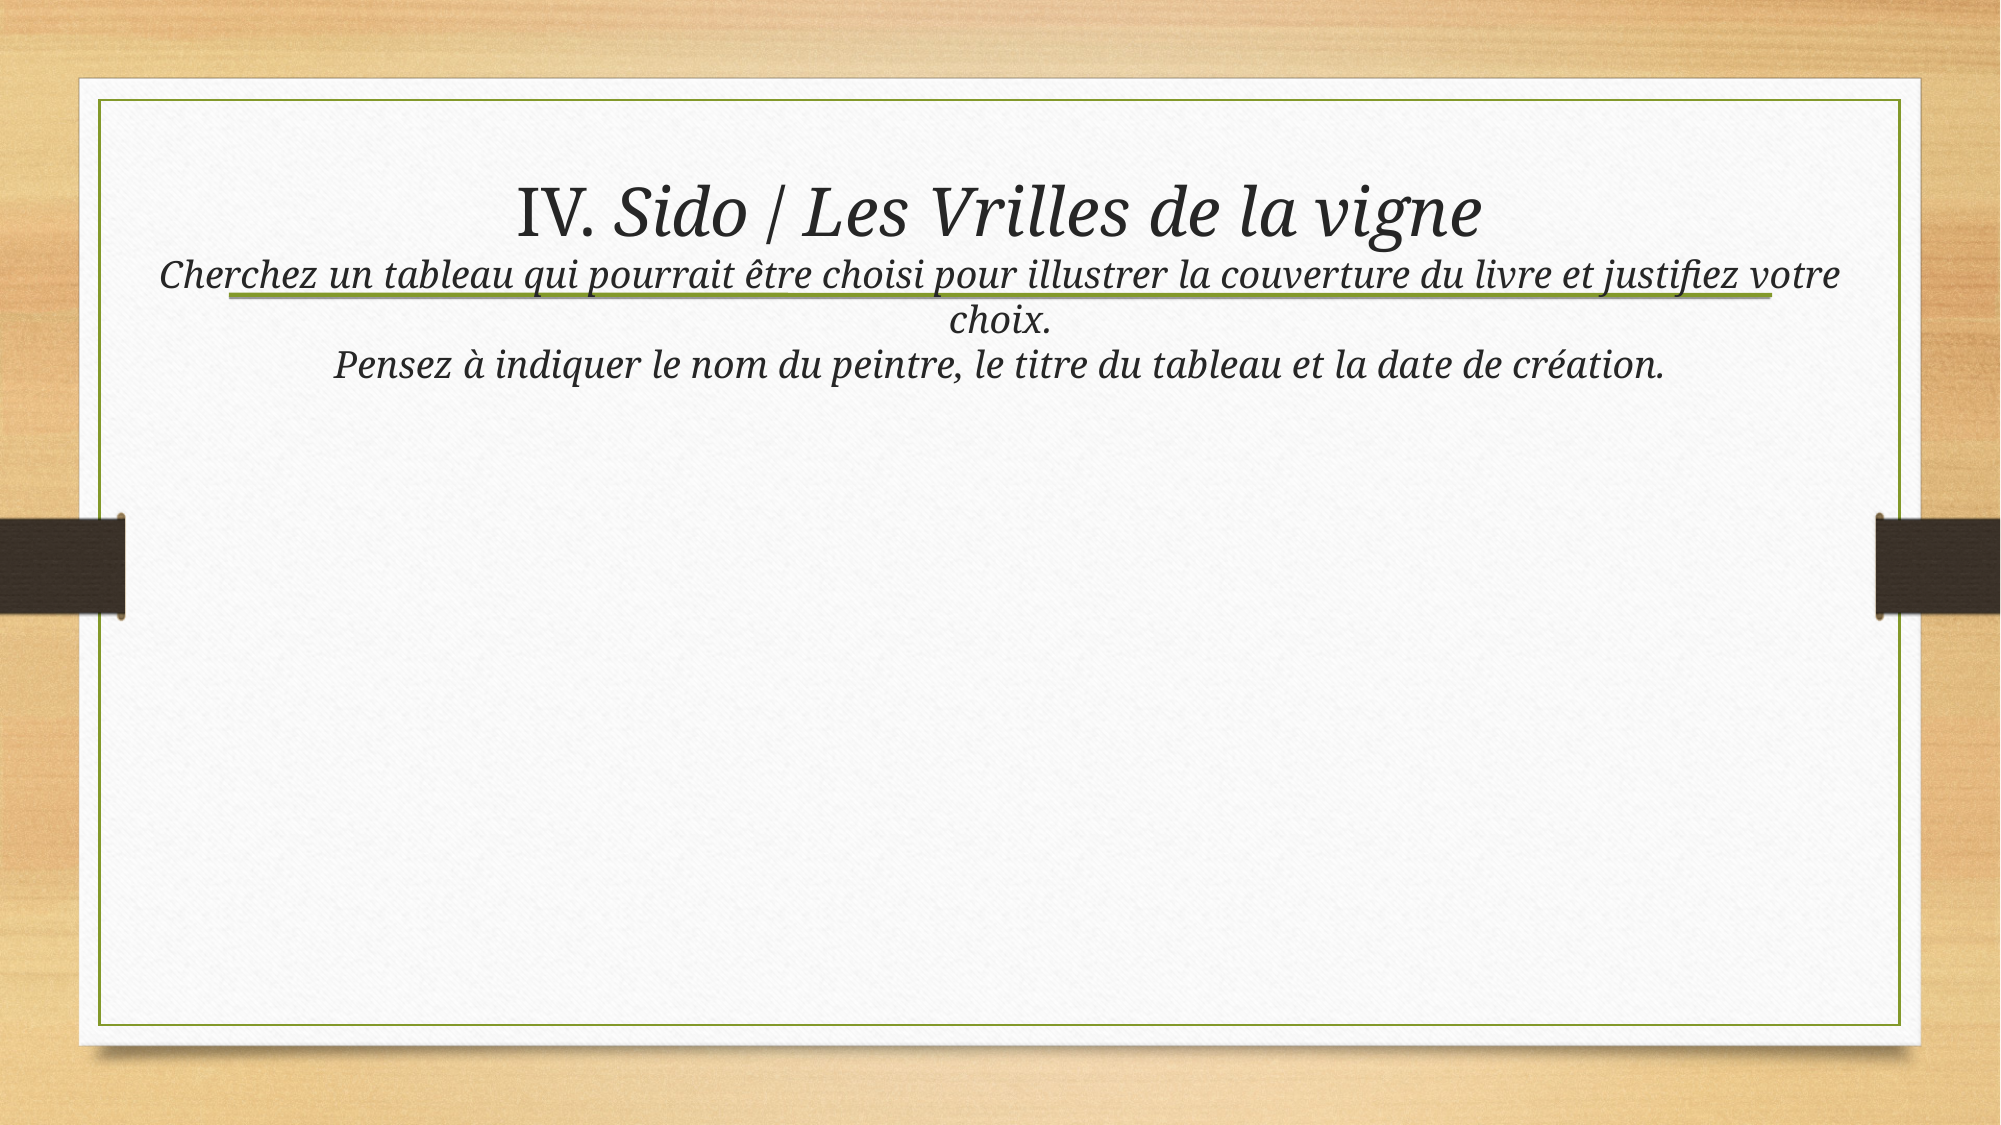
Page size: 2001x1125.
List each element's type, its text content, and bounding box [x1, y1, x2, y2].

title IV. Sido / Les Vrilles de la vigne [212, 161, 1788, 243]
text_box Cherchez un tableau qui pourrait être choisi pour illustrer la couverture du livre et justifiez votre choix. Pensez à indiquer le nom du peintre, le titre du tableau et la date de création. [102, 243, 1900, 322]
